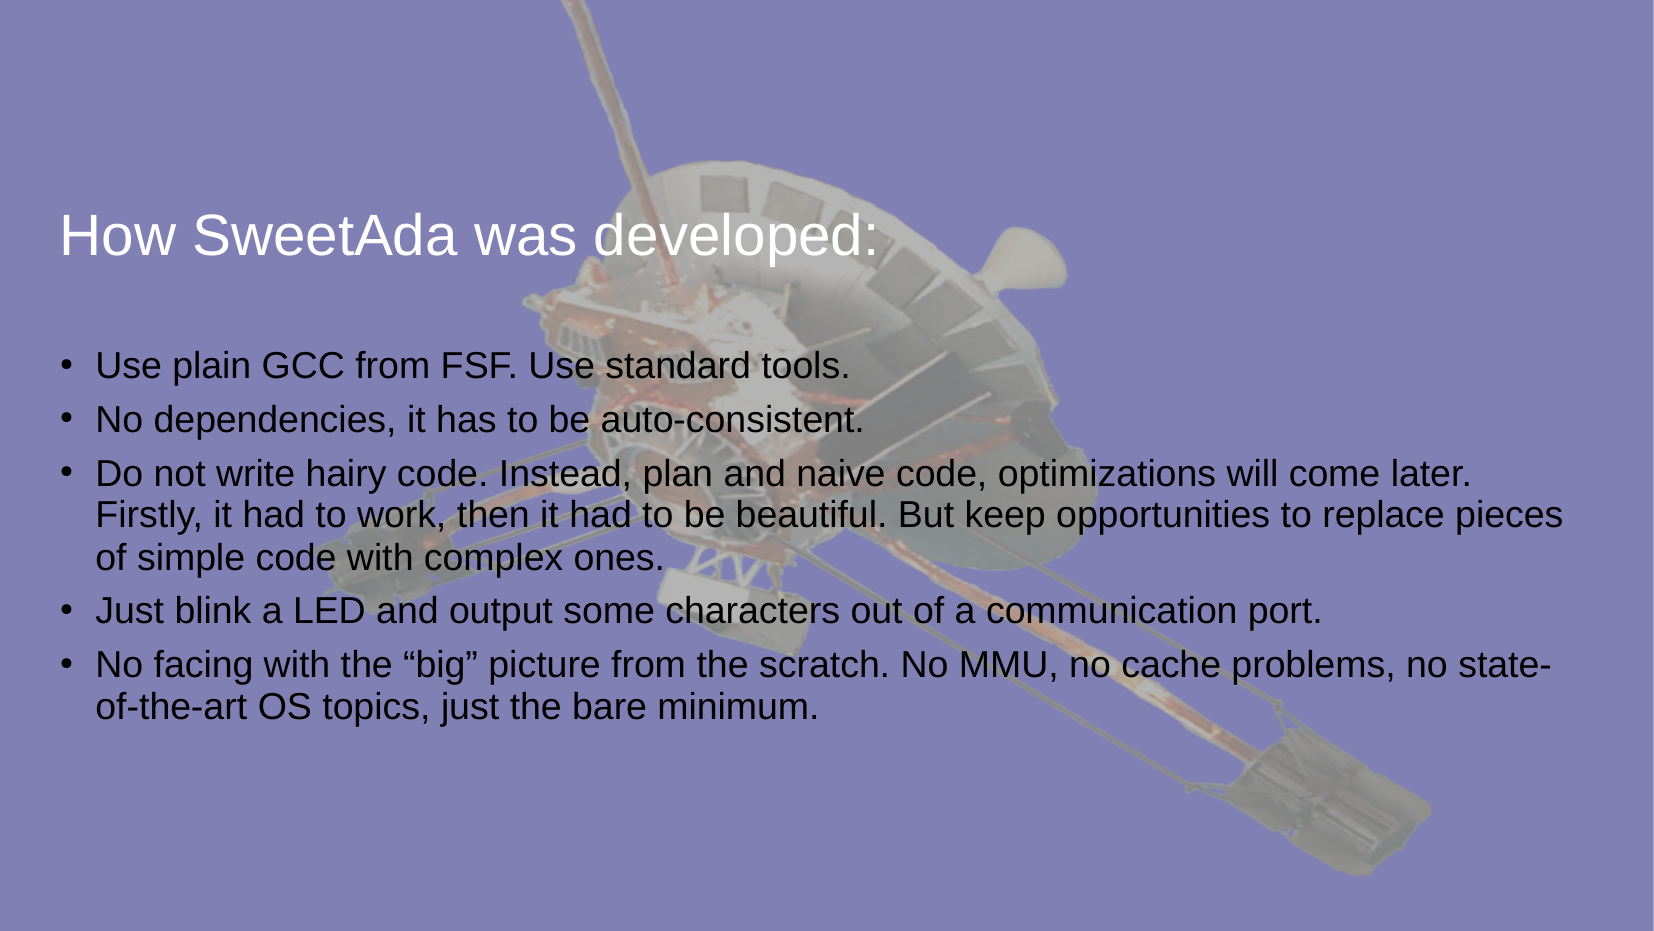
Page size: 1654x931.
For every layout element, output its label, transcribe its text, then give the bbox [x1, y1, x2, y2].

picture [0, 0, 1654, 931]
subtitle How SweetAda was developed: Use plain GCC from FSF. Use standard tools. No dependencies, it has to be auto-consistent. Do not write hairy code. Instead, plan and naive code, optimizations will come later. Firstly, it had to work, then it had to be beautiful. But keep opportunities to replace pieces of simple code with complex ones. Just blink a LED and output some characters out of a communication port. No facing with the “big” picture from the scratch. No MMU, no cache problems, no state-of-the-art OS topics, just the bare minimum. [59, 44, 1571, 886]
